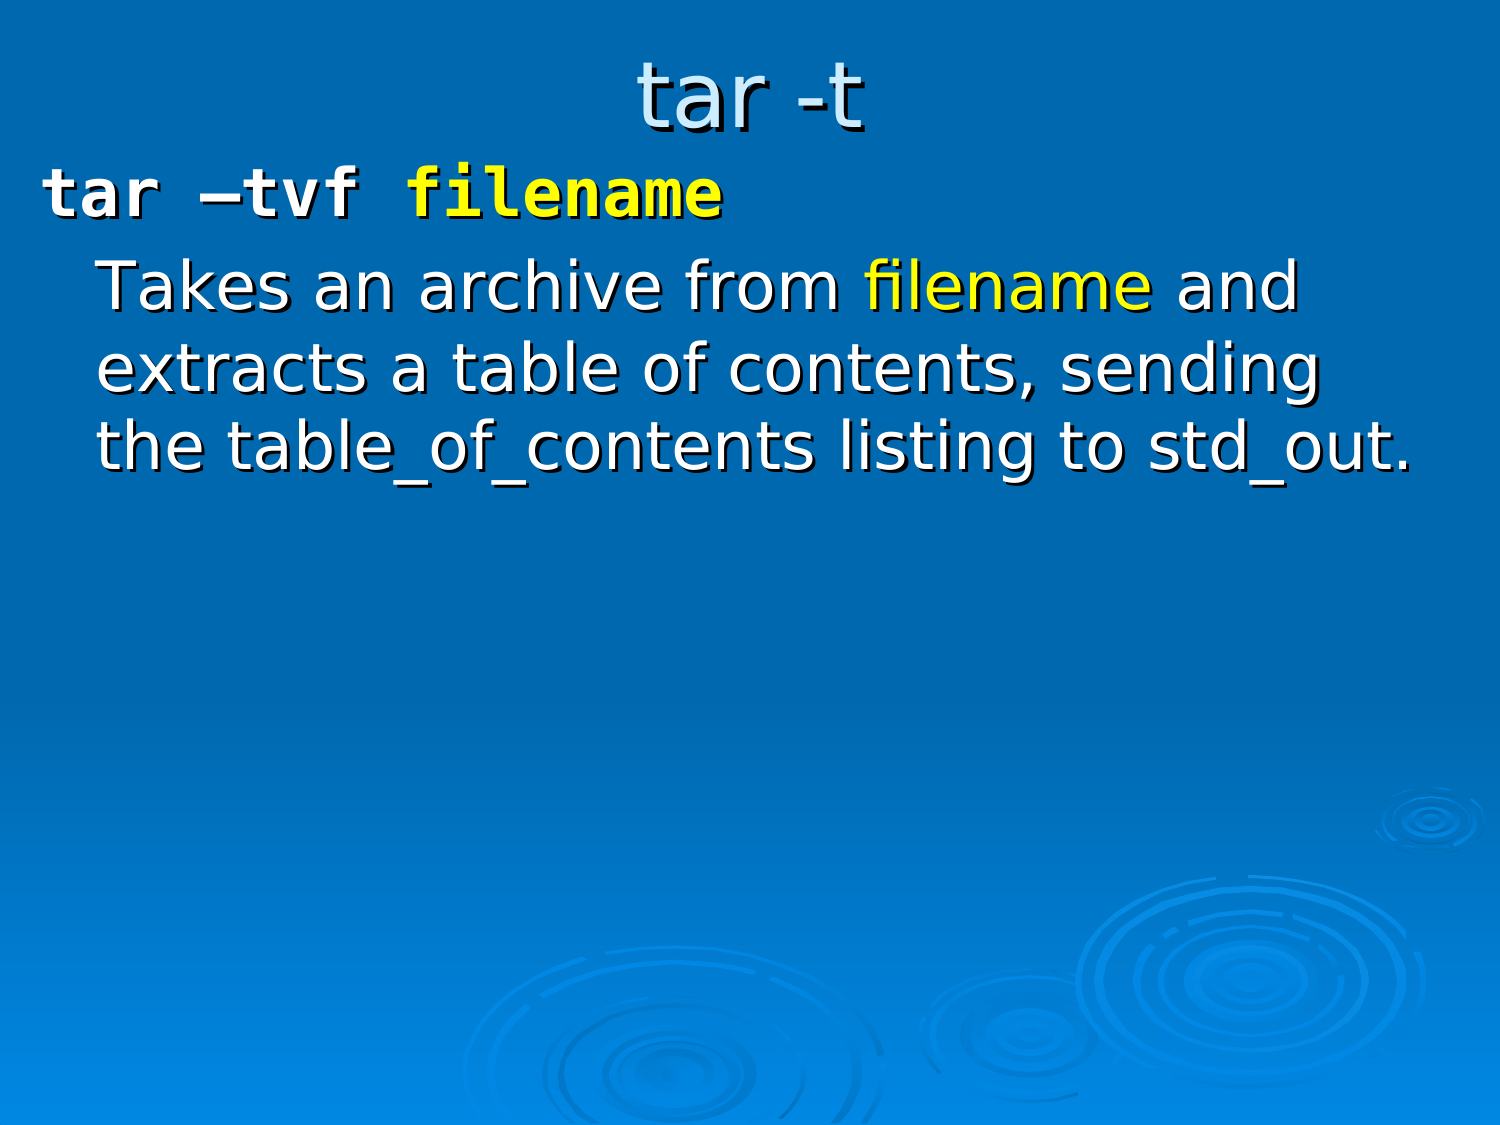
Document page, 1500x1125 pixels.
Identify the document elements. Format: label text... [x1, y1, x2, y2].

title tar -t [75, 36, 1426, 149]
list tar –tvf filename Takes an archive from filename and extracts a table of contents, sending the table_of_contents listing to std_out. [24, 149, 1450, 1101]
